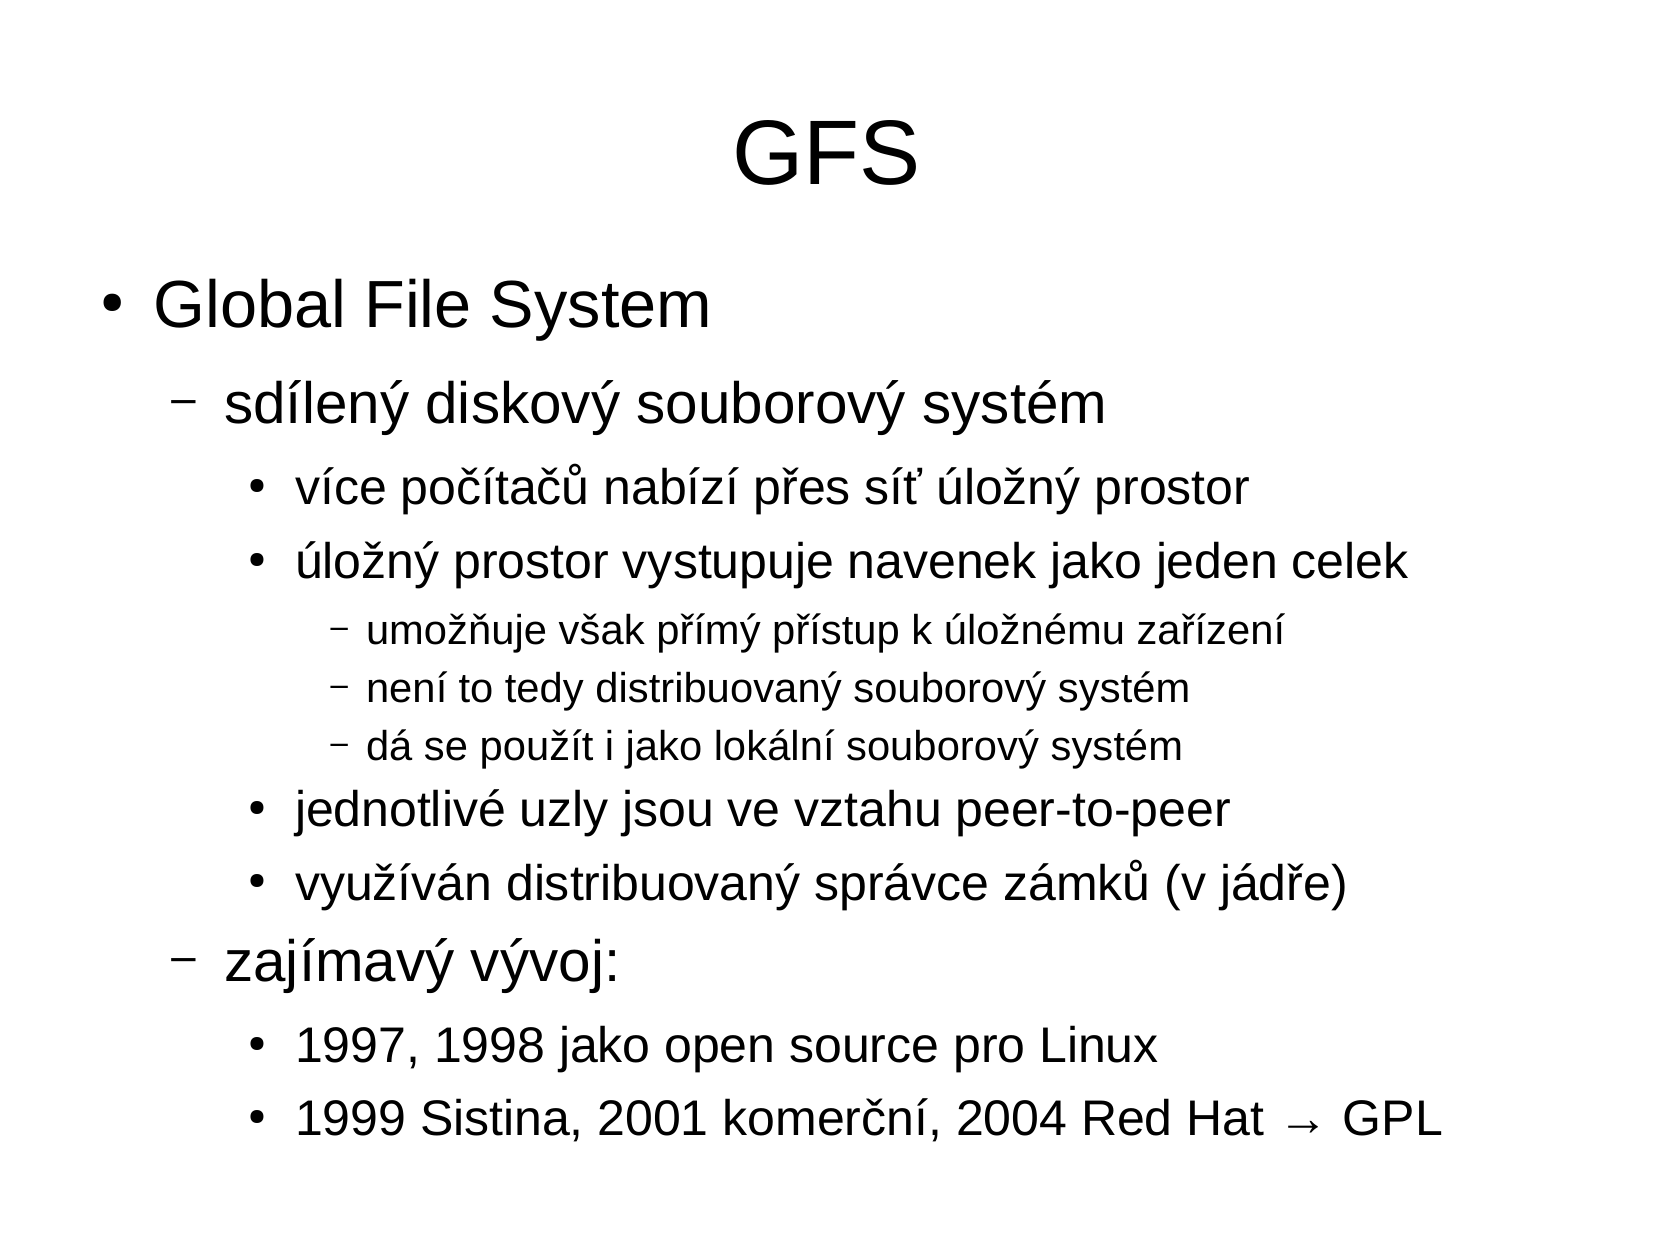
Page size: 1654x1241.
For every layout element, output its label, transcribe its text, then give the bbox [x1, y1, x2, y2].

list Global File System sdílený diskový souborový systém více počítačů nabízí přes síť úložný prostor úložný prostor vystupuje navenek jako jeden celek umožňuje však přímý přístup k úložnému zařízení není to tedy distribuovaný souborový systém dá se použít i jako lokální souborový systém jednotlivé uzly jsou ve vztahu peer-to-peer využíván distribuovaný správce zámků (v jádře) zajímavý vývoj: 1997, 1998 jako open source pro Linux 1999 Sistina, 2001 komerční, 2004 Red Hat → GPL [82, 266, 1571, 1147]
title GFS [82, 56, 1571, 250]
